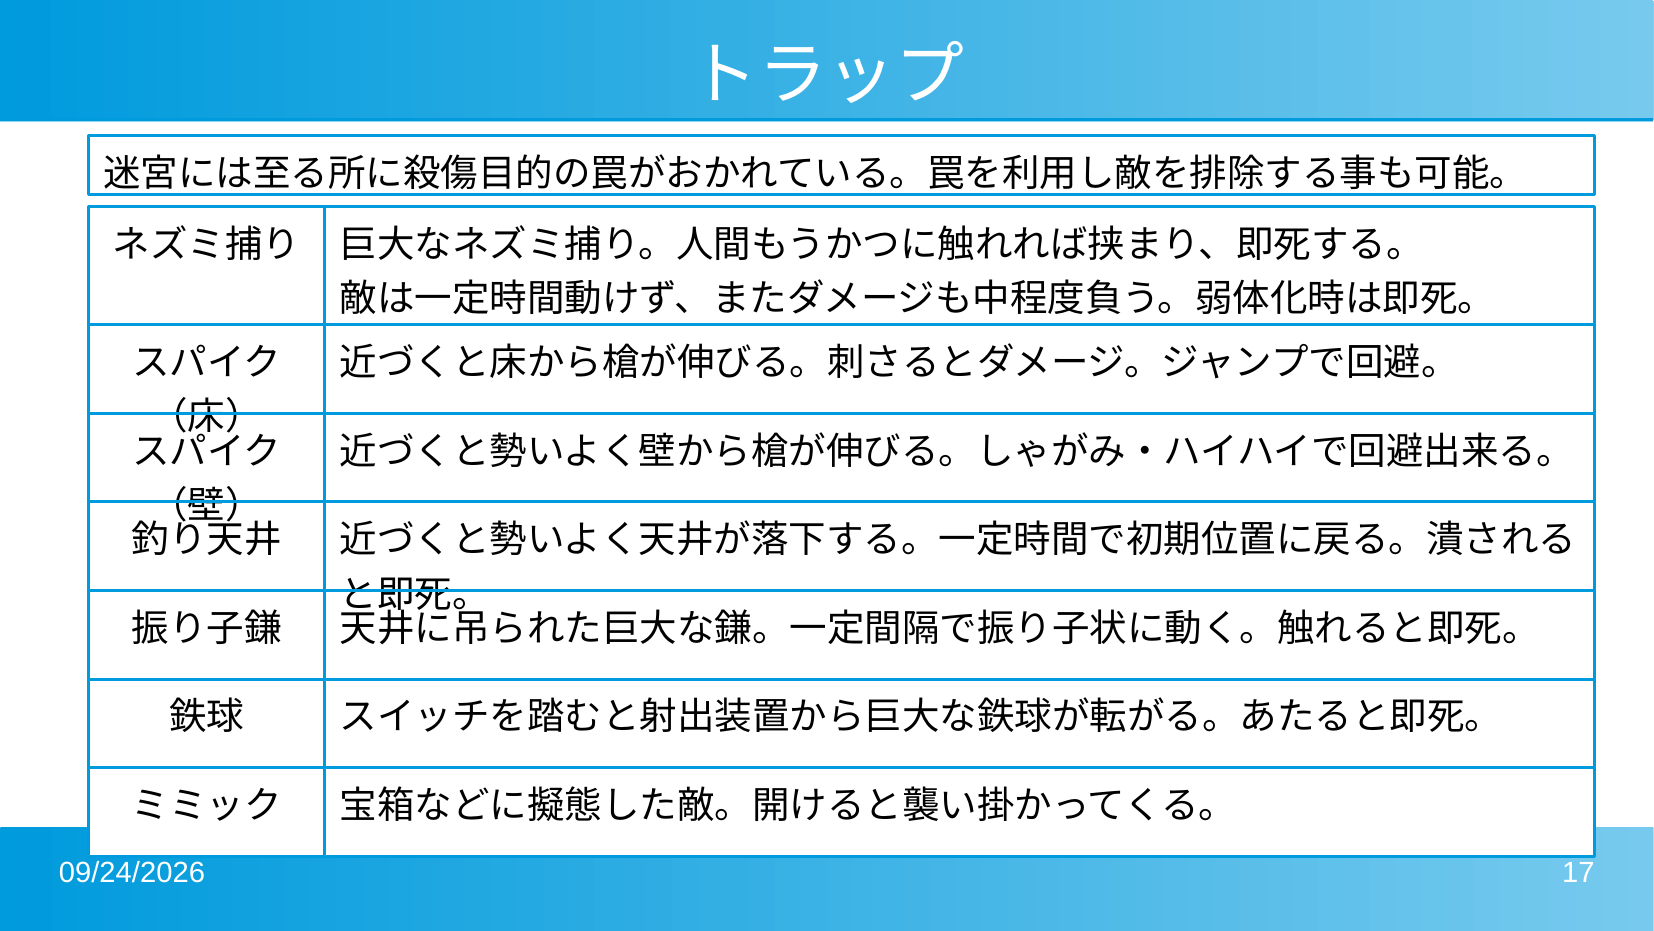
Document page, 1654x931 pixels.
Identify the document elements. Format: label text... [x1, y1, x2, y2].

text_box 迷宮には至る所に殺傷目的の罠がおかれている。罠を利用し敵を排除する事も可能。 [88, 135, 1595, 195]
text_box スイッチを踏むと射出装置から巨大な鉄球が転がる。あたると即死。 [326, 679, 1595, 766]
text_box 近づくと勢いよく壁から槍が伸びる。しゃがみ・ハイハイで回避出来る。 [326, 413, 1595, 500]
text_box スパイク（床） [88, 324, 325, 412]
text_box ミミック [88, 767, 325, 857]
text_box 宝箱などに擬態した敵。開けると襲い掛かってくる。 [326, 767, 1595, 857]
text_box 振り子鎌 [88, 590, 325, 678]
text_box 天井に吊られた巨大な鎌。一定間隔で振り子状に動く。触れると即死。 [326, 590, 1595, 678]
text_box 近づくと床から槍が伸びる。刺さるとダメージ。ジャンプで回避。 [326, 324, 1595, 412]
text_box スパイク（壁） [88, 413, 325, 500]
text_box 巨大なネズミ捕り。人間もうかつに触れれば挟まり、即死する。 敵は一定時間動けず、またダメージも中程度負う。弱体化時は即死。 [326, 206, 1595, 323]
title トラップ [59, 29, 1595, 108]
text_box 釣り天井 [88, 501, 325, 589]
text_box 近づくと勢いよく天井が落下する。一定時間で初期位置に戻る。潰されると即死。 [326, 501, 1595, 589]
text_box ネズミ捕り [88, 206, 325, 323]
text_box 鉄球 [88, 679, 325, 766]
